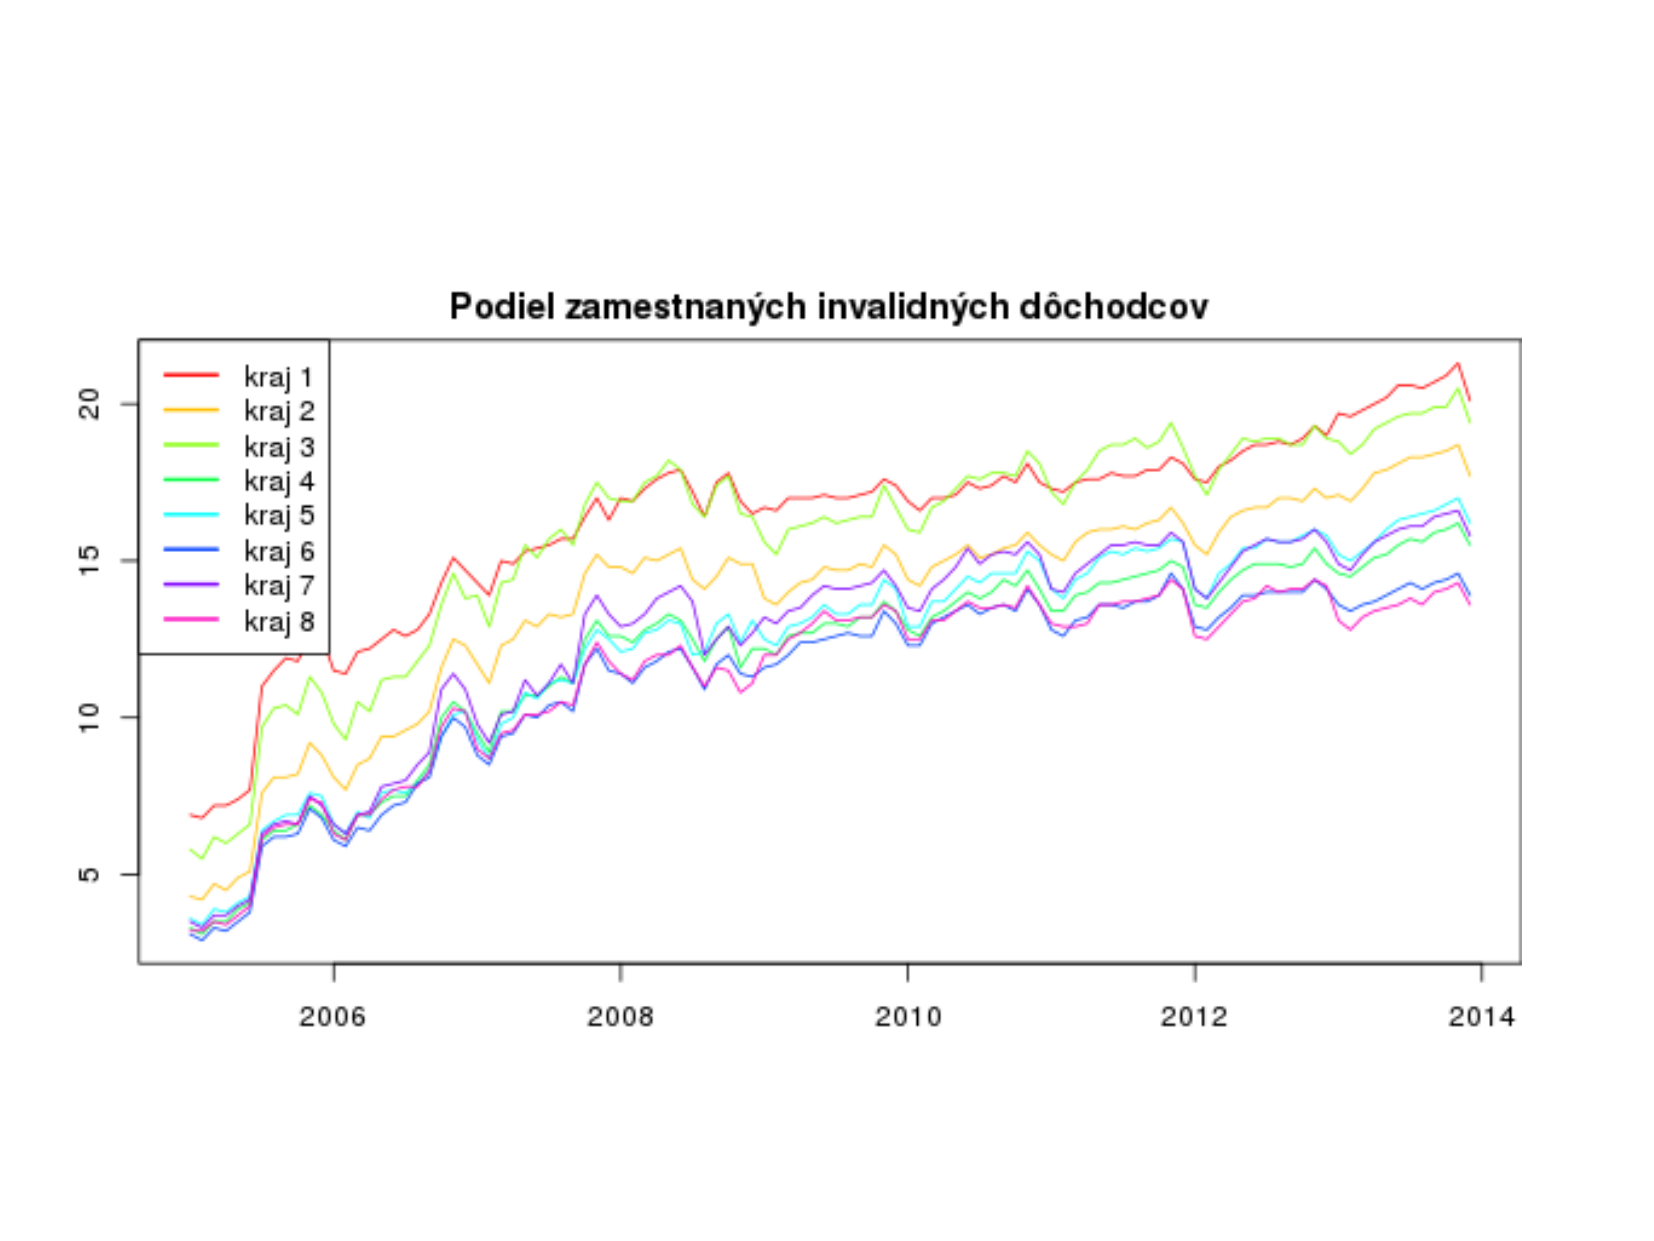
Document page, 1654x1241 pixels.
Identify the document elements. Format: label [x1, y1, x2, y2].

picture [70, 271, 1522, 1034]
